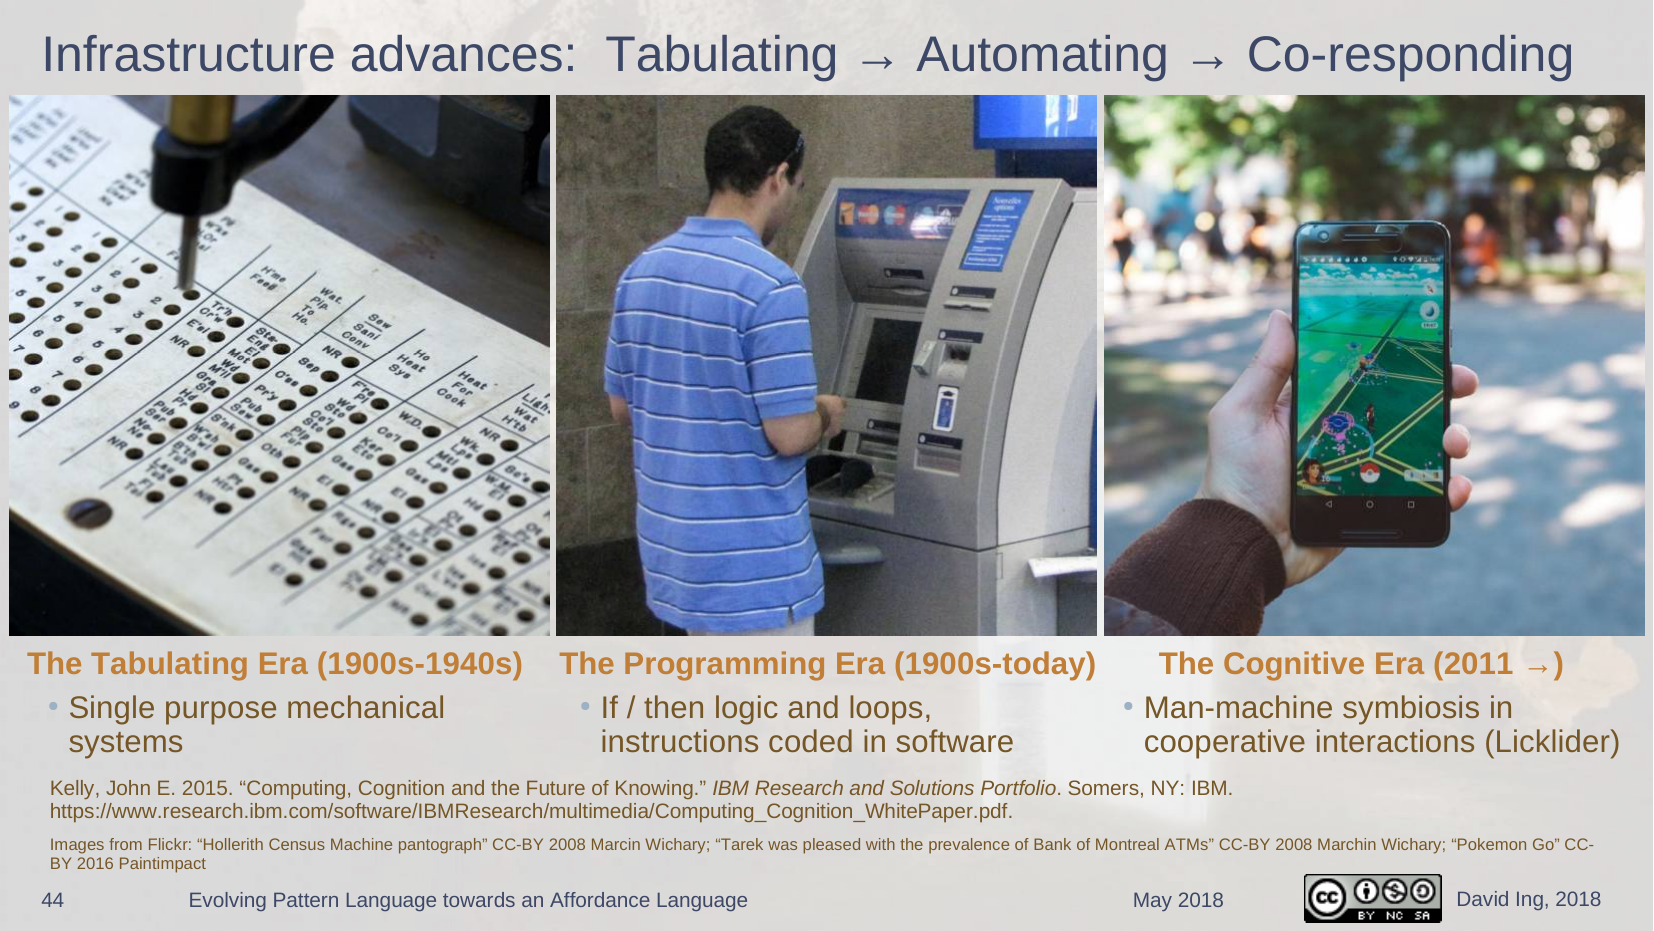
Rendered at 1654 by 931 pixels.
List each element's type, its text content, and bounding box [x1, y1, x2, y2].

text_box The Cognitive Era (2011 →) Man-machine symbiosis in cooperative interactions (Licklider) [1087, 638, 1648, 767]
text_box Kelly, John E. 2015. “Computing, Cognition and the Future of Knowing.” IBM Research and Solutions Portfolio. Somers, NY: IBM. https://www.research.ibm.com/software/IBMResearch/multimedia/Computing_Cognition_WhitePaper.pdf. [35, 768, 1614, 831]
text_box The Tabulating Era (1900s-1940s) Single purpose mechanical systems [12, 638, 544, 767]
title Infrastructure advances: Tabulating → Automating → Co-responding [41, 30, 1613, 126]
picture [556, 95, 1097, 636]
text_box Images from Flickr: “Hollerith Census Machine pantograph” CC-BY 2008 Marcin Wichary; “Tarek was pleased with the prevalence of Bank of Montreal ATMs” CC-BY 2008 Marchin Wichary; “Pokemon Go” CC-BY 2016 Paintimpact [35, 831, 1614, 890]
picture [1104, 95, 1645, 636]
text_box The Programming Era (1900s-today) If / then logic and loops, instructions coded in software [544, 638, 1087, 767]
picture [1304, 890, 1442, 923]
picture [9, 95, 550, 636]
text_box 1967 Pattern Manual [0, 0, 1653, 931]
